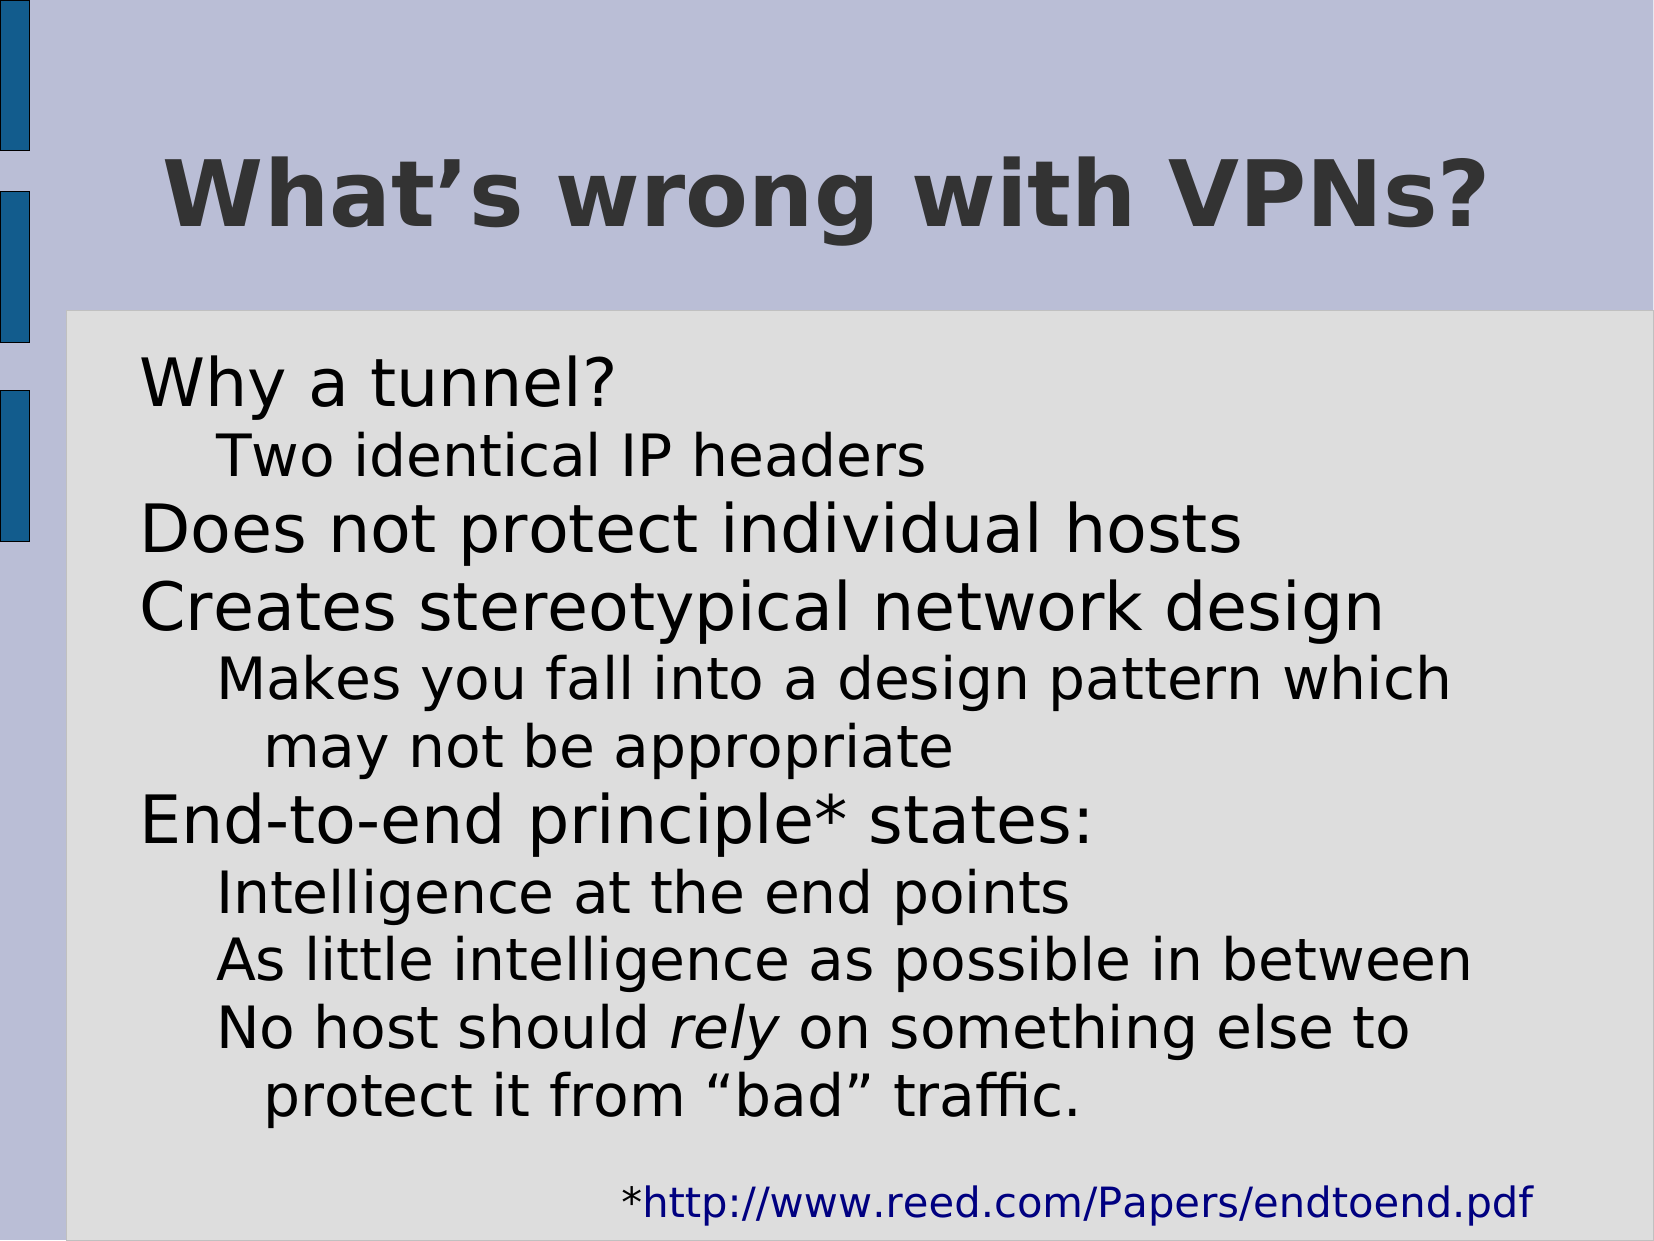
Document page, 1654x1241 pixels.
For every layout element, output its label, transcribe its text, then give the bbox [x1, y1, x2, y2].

title What’s wrong with VPNs? [121, 91, 1534, 299]
list Why a tunnel? Two identical IP headers Does not protect individual hosts Creates stereotypical network design Makes you fall into a design pattern which may not be appropriate End-to-end principle* states: Intelligence at the end points As little intelligence as possible in between No host should rely on something else to protect it from “bad” traffic. *http://www.reed.com/Papers/endtoend.pdf [121, 344, 1534, 1228]
